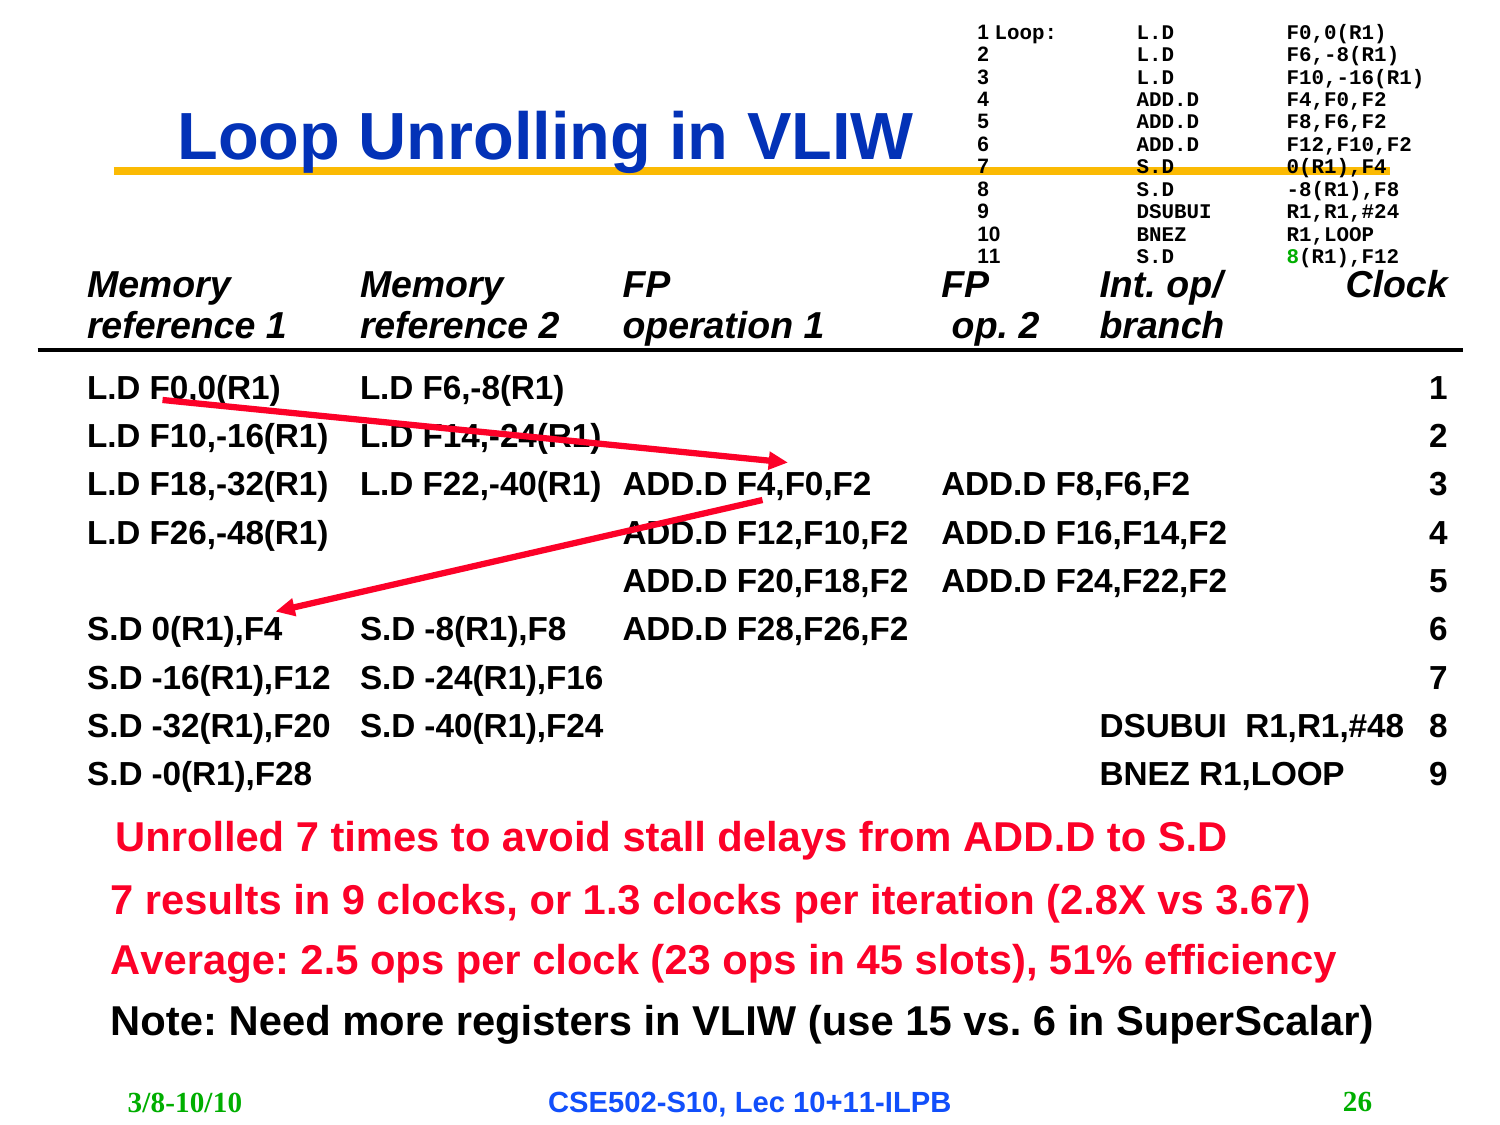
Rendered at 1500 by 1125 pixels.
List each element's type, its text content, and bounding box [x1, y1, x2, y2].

text_box 1 Loop: L.D F0,0(R1) 2 L.D F6,-8(R1) 3 L.D F10,-16(R1) 4 ADD.D F4,F0,F2 5 ADD.D F8,F6,F2 6 ADD.D F12,F10,F2 7 S.D 0(R1),F4 8 S.D -8(R1),F8 9 DSUBUI R1,R1,#24 10 BNEZ R1,LOOP 11 S.D 8(R1),F12 [962, 13, 1475, 276]
list Memory Memory FP FP Int. op/ Clock reference 1 reference 2 operation 1 op. 2 branch L.D F0,0(R1) L.D F6,-8(R1) 1 L.D F10,-16(R1) L.D F14,-24(R1) 2 L.D F18,-32(R1) L.D F22,-40(R1) ADD.D F4,F0,F2 ADD.D F8,F6,F2 3 L.D F26,-48(R1) ADD.D F12,F10,F2 ADD.D F16,F14,F2 4 ADD.D F20,F18,F2 ADD.D F24,F22,F2 5 S.D 0(R1),F4 S.D -8(R1),F8 ADD.D F28,F26,F2 6 S.D -16(R1),F12 S.D -24(R1),F16 7 S.D -32(R1),F20 S.D -40(R1),F24 DSUBUI R1,R1,#48 8 S.D -0(R1),F28 BNEZ R1,LOOP 9 Unrolled 7 times to avoid stall delays from ADD.D to S.D 7 results in 9 clocks, or 1.3 clocks per iteration (2.8X vs 3.67) Average: 2.5 ops per clock (23 ops in 45 slots), 51% efficiency Note: Need more registers in VLIW (use 15 vs. 6 in SuperScalar) [72, 258, 1475, 1063]
text_box CSE502-S10, Lec 10+11-ILPB [512, 1088, 988, 1113]
title Loop Unrolling in VLIW [162, 62, 962, 213]
text_box <number> [1074, 1087, 1388, 1113]
text_box 3/8-10/10 [112, 1088, 426, 1113]
